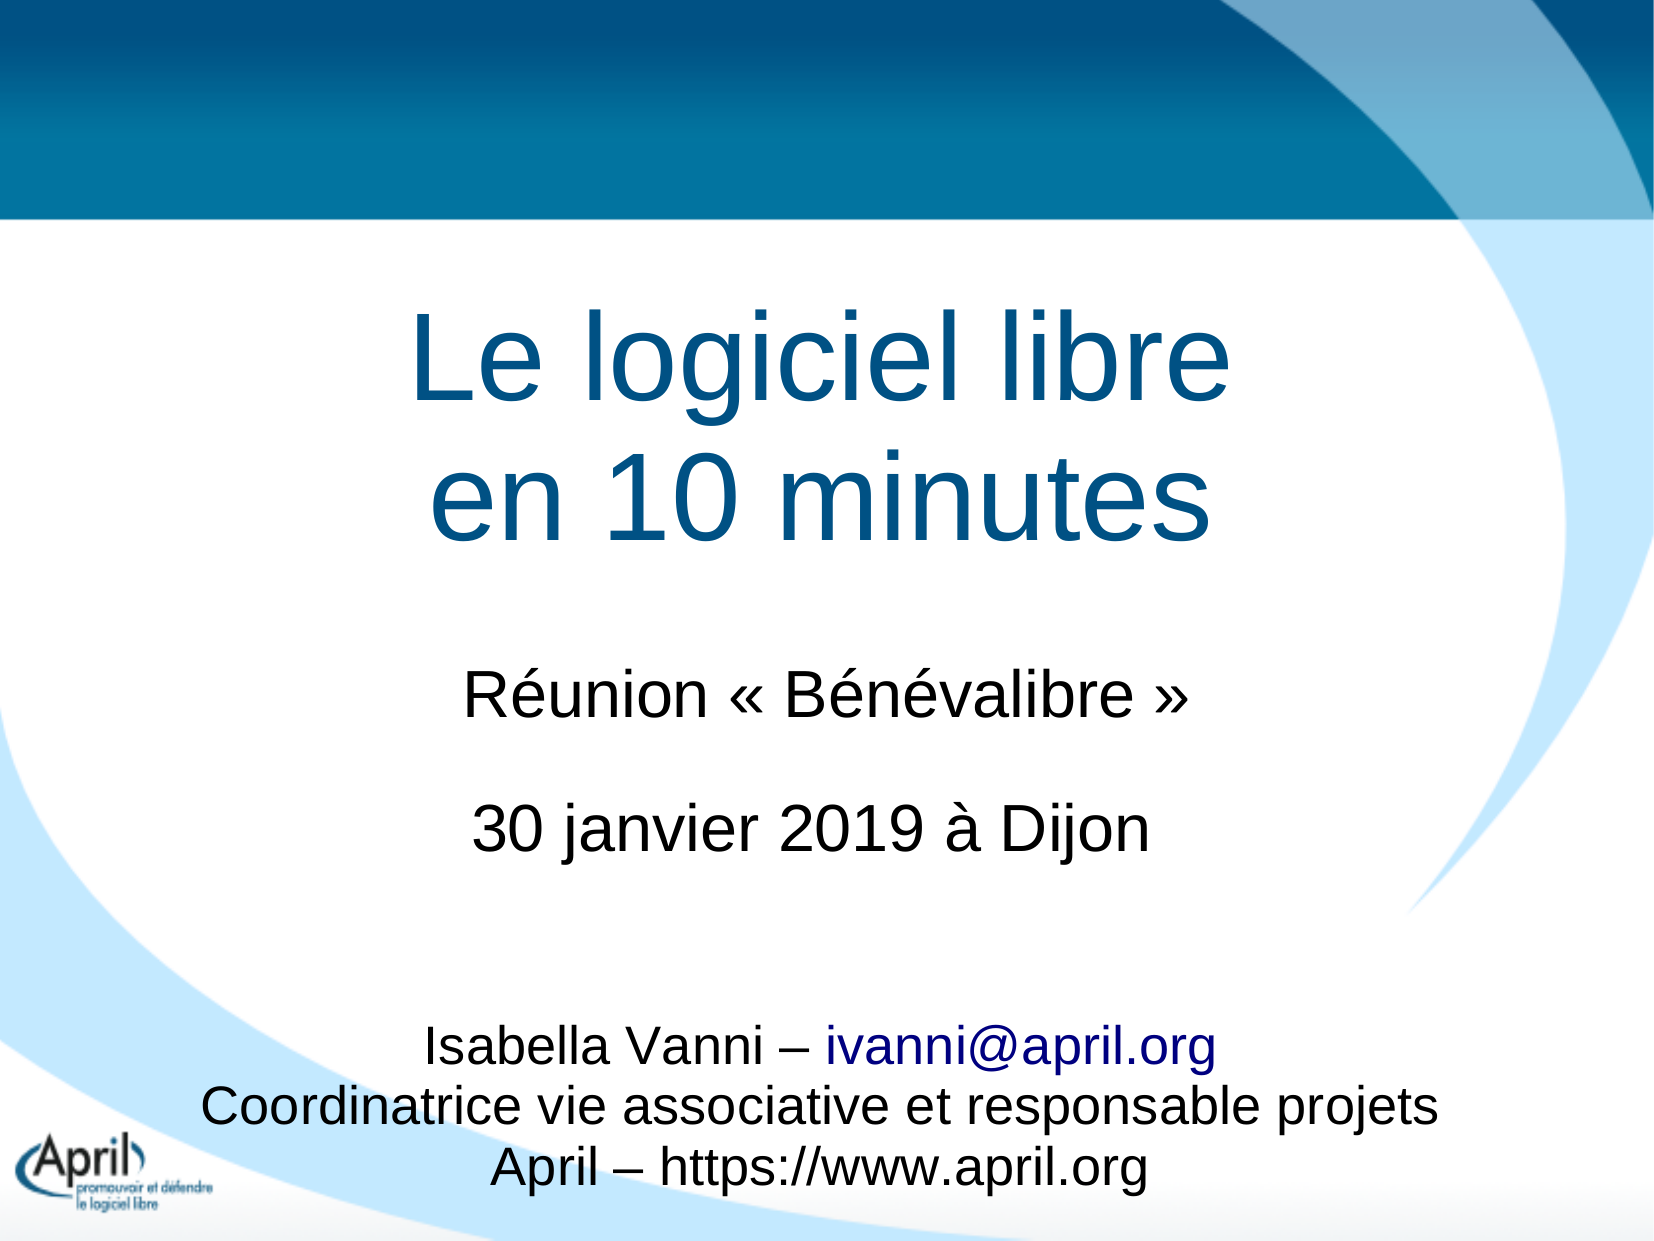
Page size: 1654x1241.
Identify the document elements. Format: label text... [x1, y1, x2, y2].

picture [0, 0, 1654, 1241]
subtitle Le logiciel libre en 10 minutes 30 janvier 2019 à Dijon Isabella Vanni – ivanni@april.org Coordinatrice vie associative et responsable projets April – https://www.april.org [76, 212, 1565, 1197]
text_box Réunion « Bénévalibre » [295, 649, 1359, 740]
